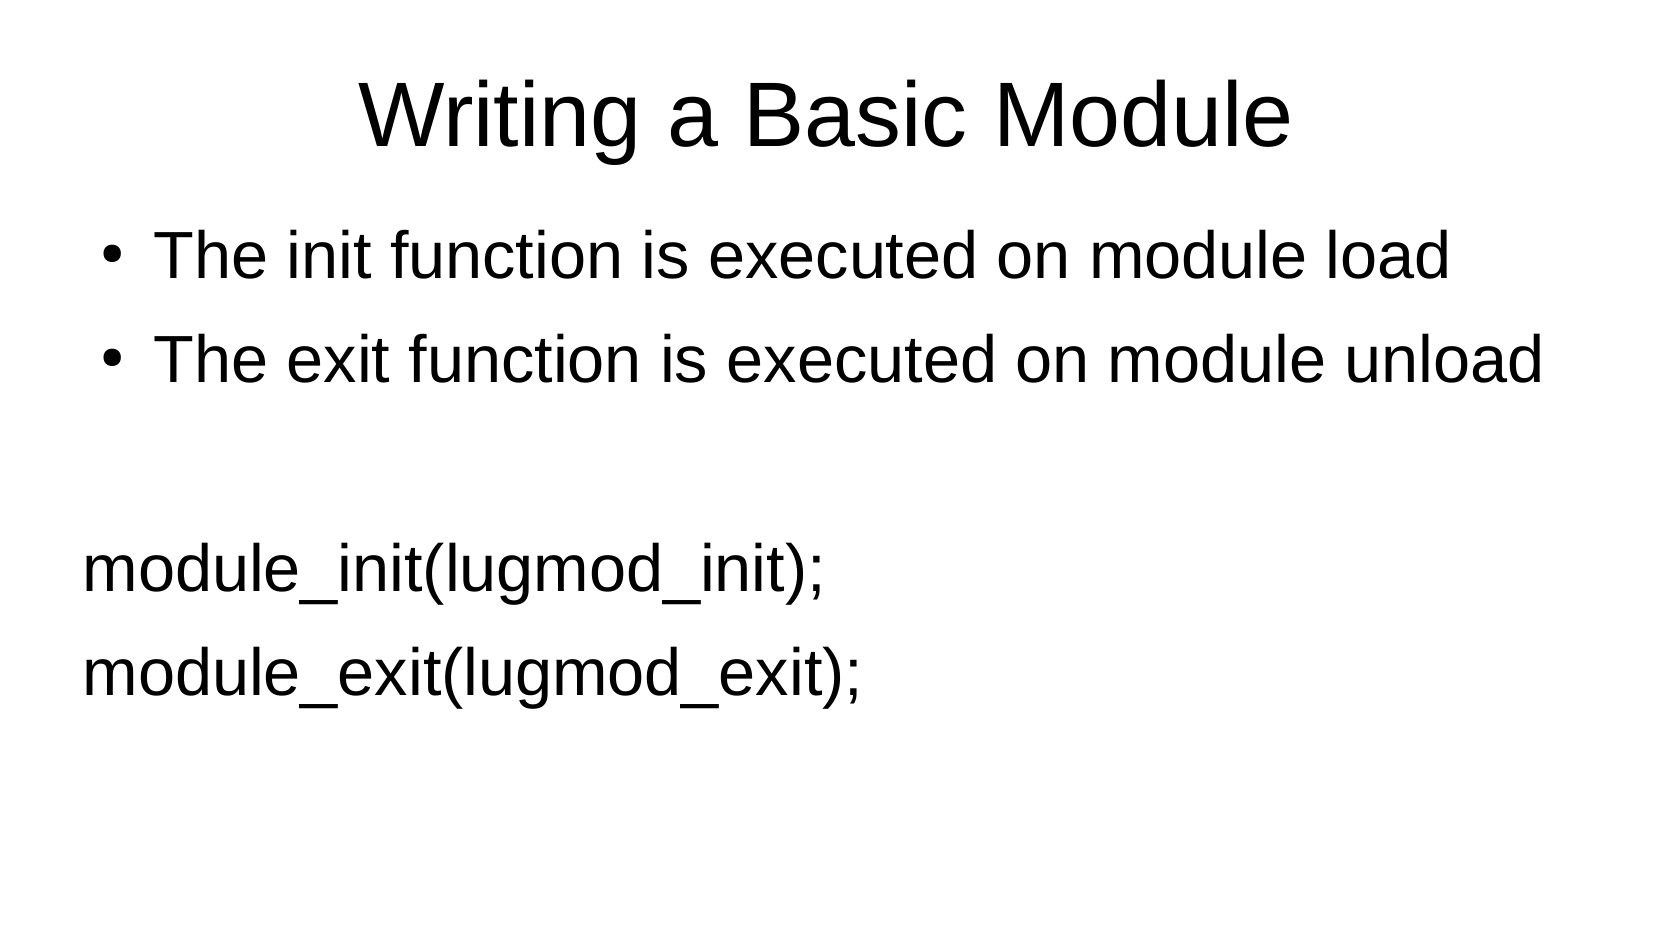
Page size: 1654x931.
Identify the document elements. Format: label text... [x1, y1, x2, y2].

list The init function is executed on module load The exit function is executed on module unload module_init(lugmod_init); module_exit(lugmod_exit); [82, 217, 1571, 758]
title Writing a Basic Module [82, 37, 1571, 193]
